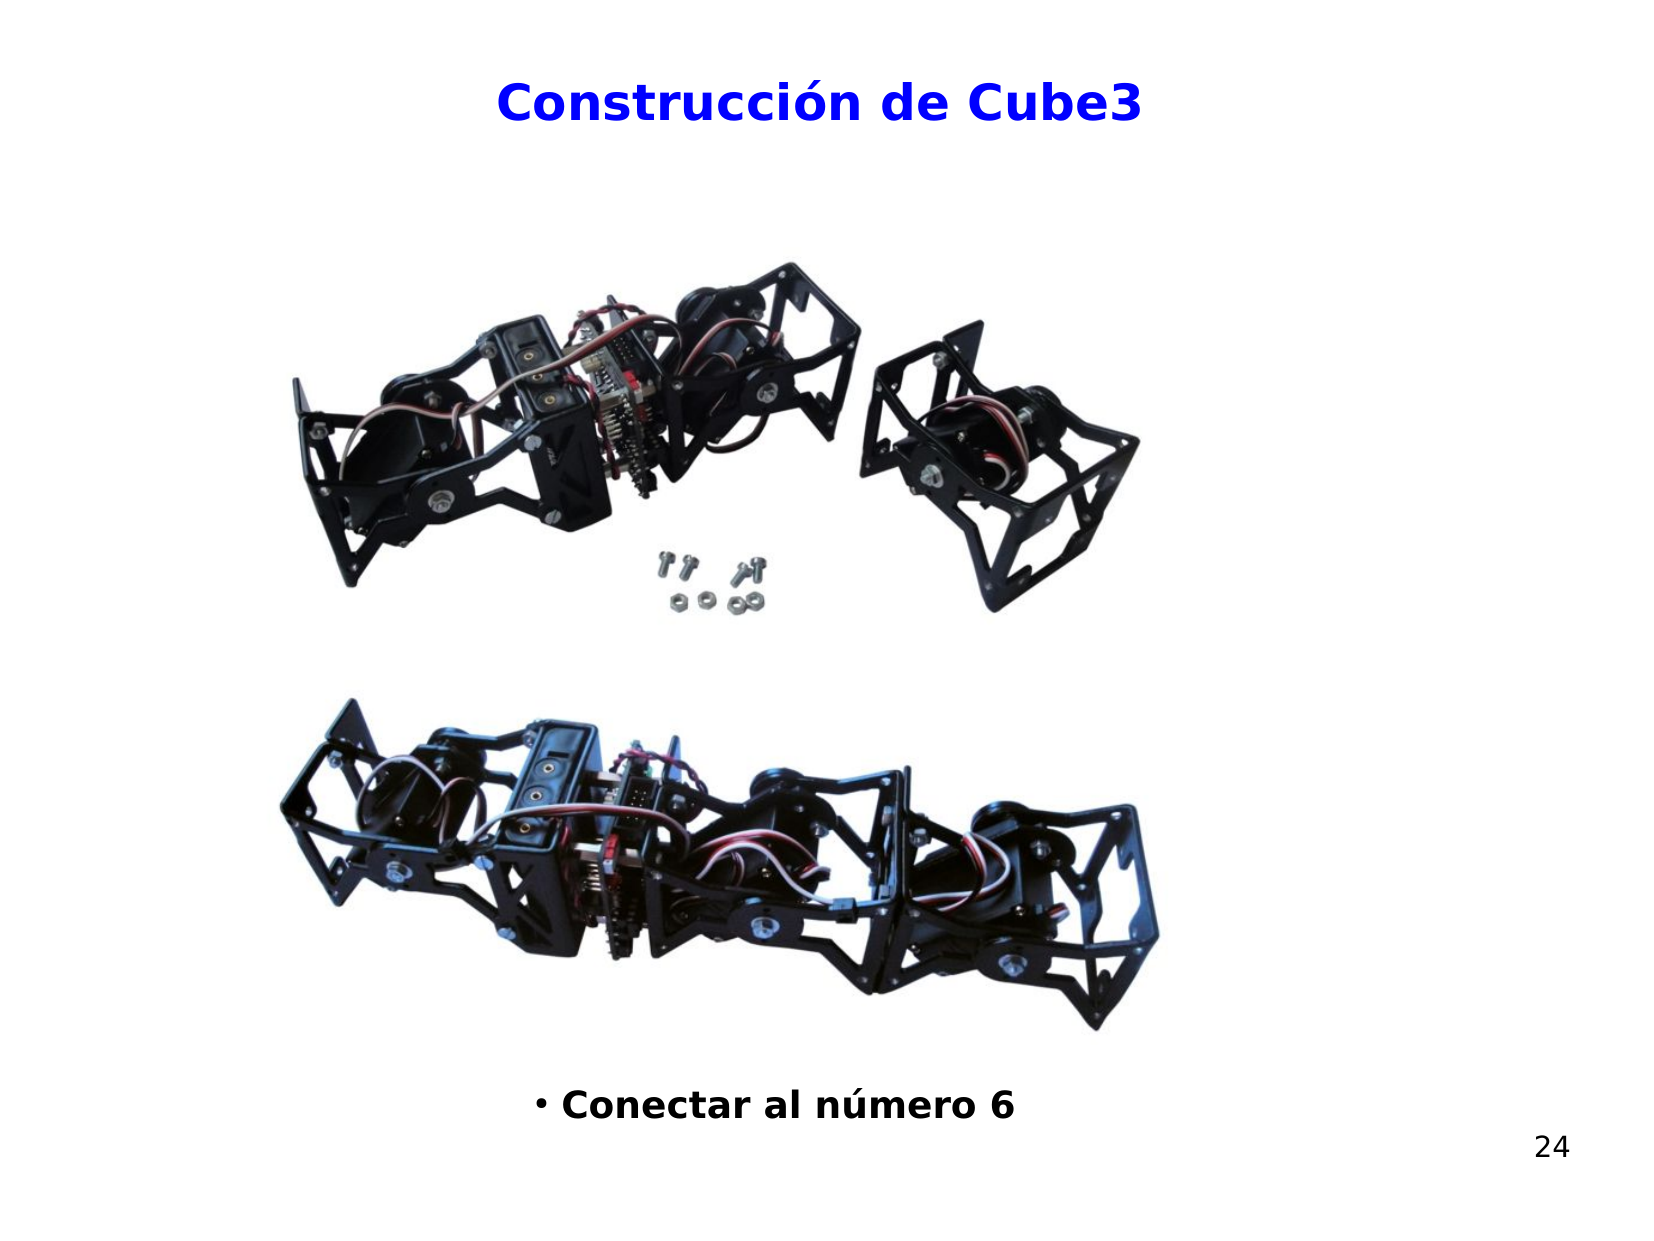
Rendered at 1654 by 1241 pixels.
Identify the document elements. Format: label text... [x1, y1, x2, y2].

picture [249, 247, 1206, 1071]
text_box Conectar al número 6 [520, 1076, 1081, 1135]
text_box Construcción de Cube3 [481, 66, 1160, 141]
